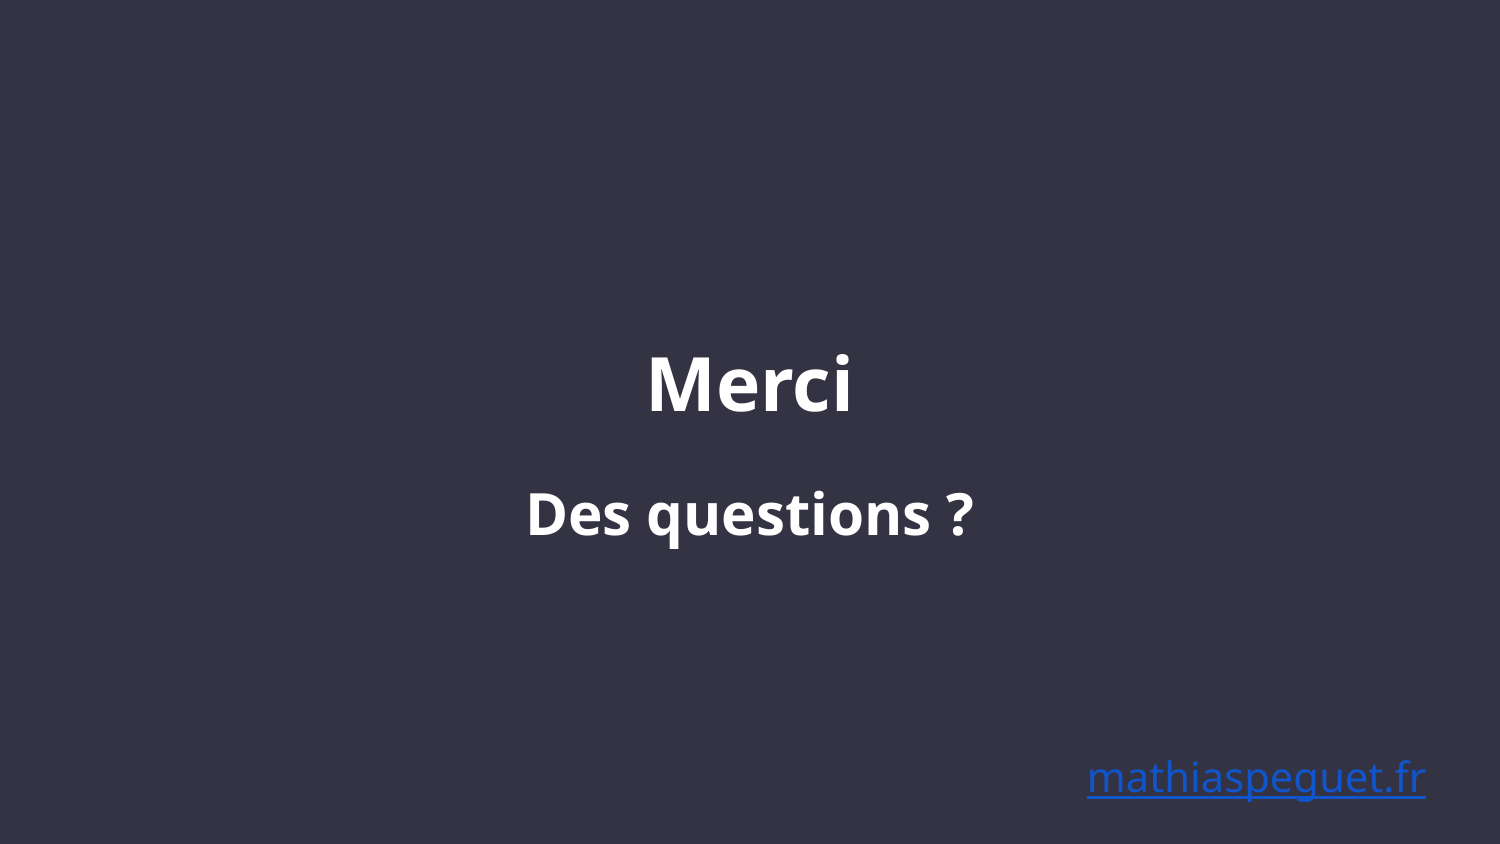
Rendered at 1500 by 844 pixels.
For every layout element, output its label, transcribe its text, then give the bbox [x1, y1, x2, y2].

title Merci [75, 301, 1425, 441]
list Des questions ? [75, 441, 1425, 583]
list mathiaspeguet.fr [91, 707, 1442, 813]
